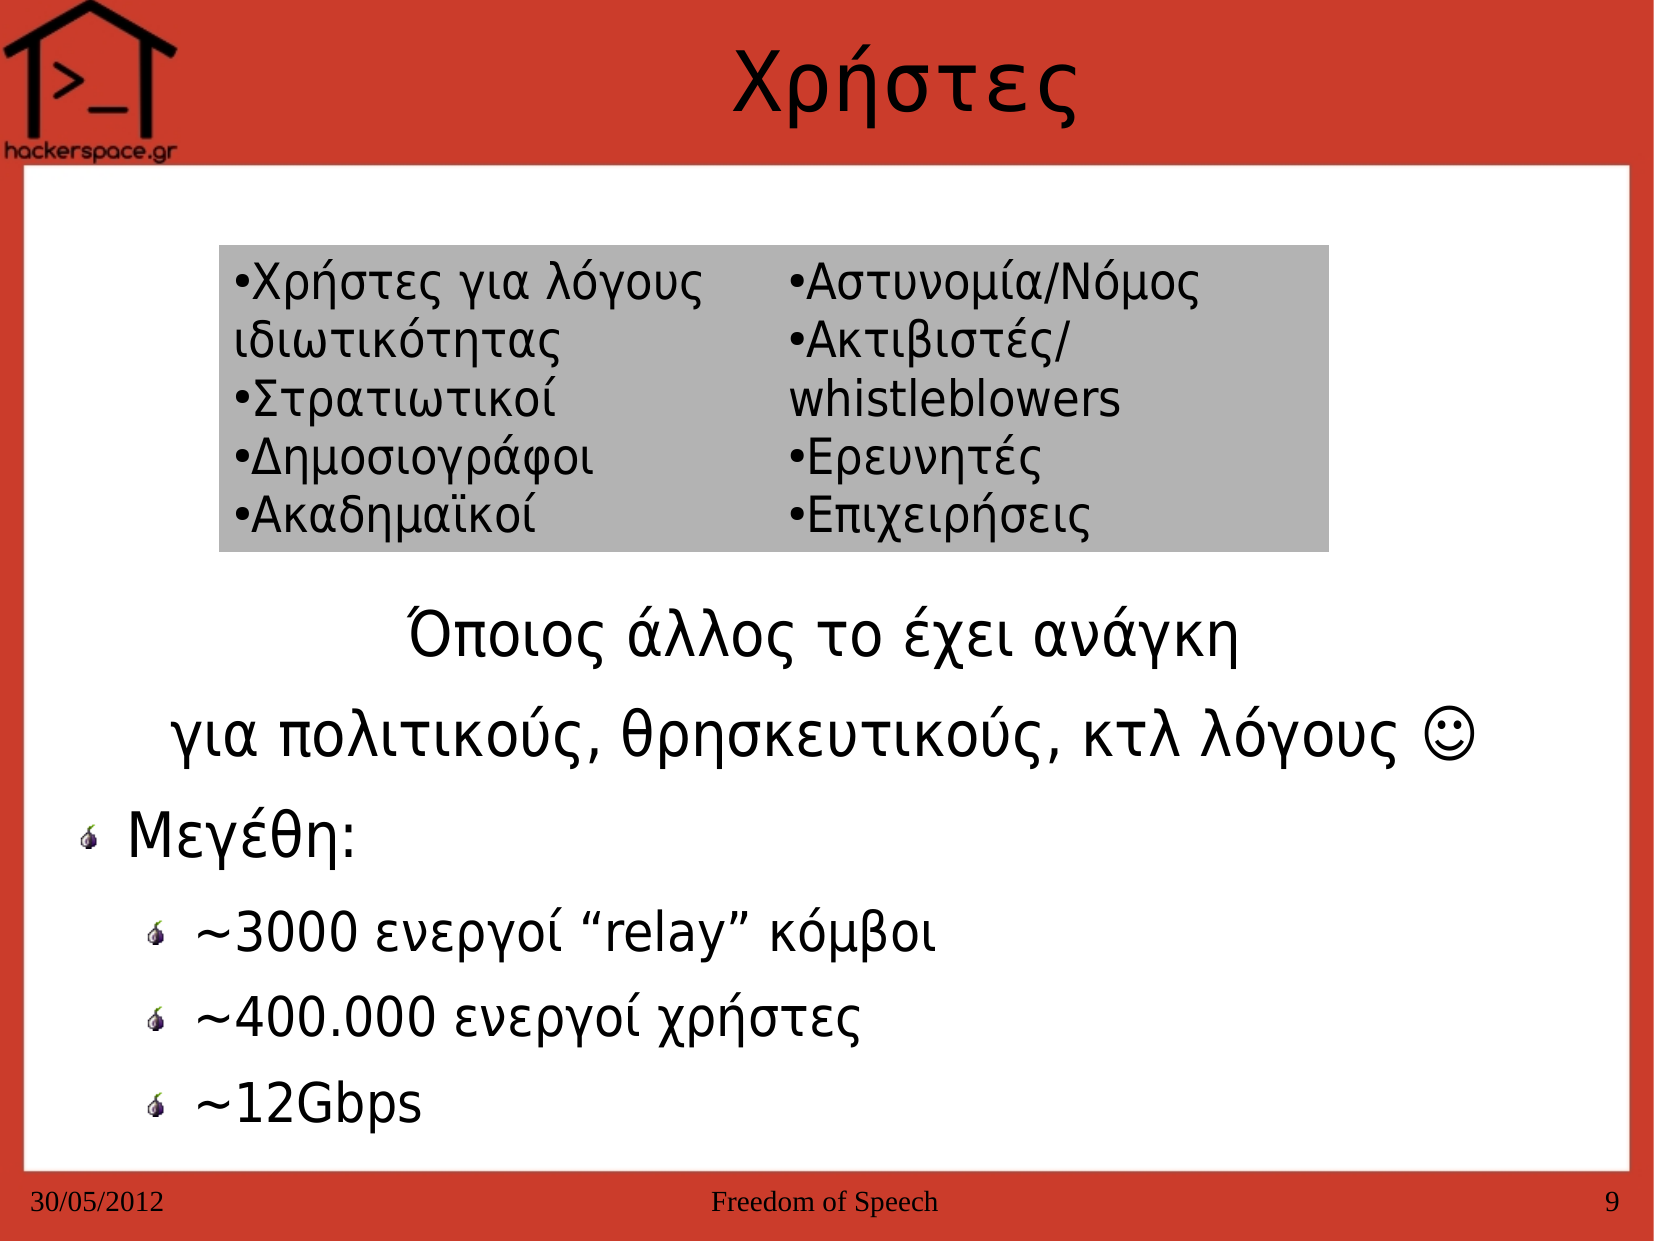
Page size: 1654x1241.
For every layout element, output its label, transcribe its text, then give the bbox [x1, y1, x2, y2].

picture [0, 0, 1654, 1241]
table_header Αστυνομία/Νόμος Ακτιβιστές/ whistleblowers Ερευνητές Επιχειρήσεις [774, 245, 1329, 552]
list Όποιος άλλος το έχει ανάγκη για πολιτικούς, θρησκευτικούς, κτλ λόγους ☺ Μεγέθη: ~3000 ενεργοί “relay” κόμβοι ~400.000 ενεργοί χρήστες ~12Gbps [60, 195, 1591, 1141]
title Χρήστες [195, 15, 1621, 151]
table_header Χρήστες για λόγους ιδιωτικότητας Στρατιωτικοί Δημοσιογράφοι Ακαδημαϊκοί [219, 245, 774, 552]
